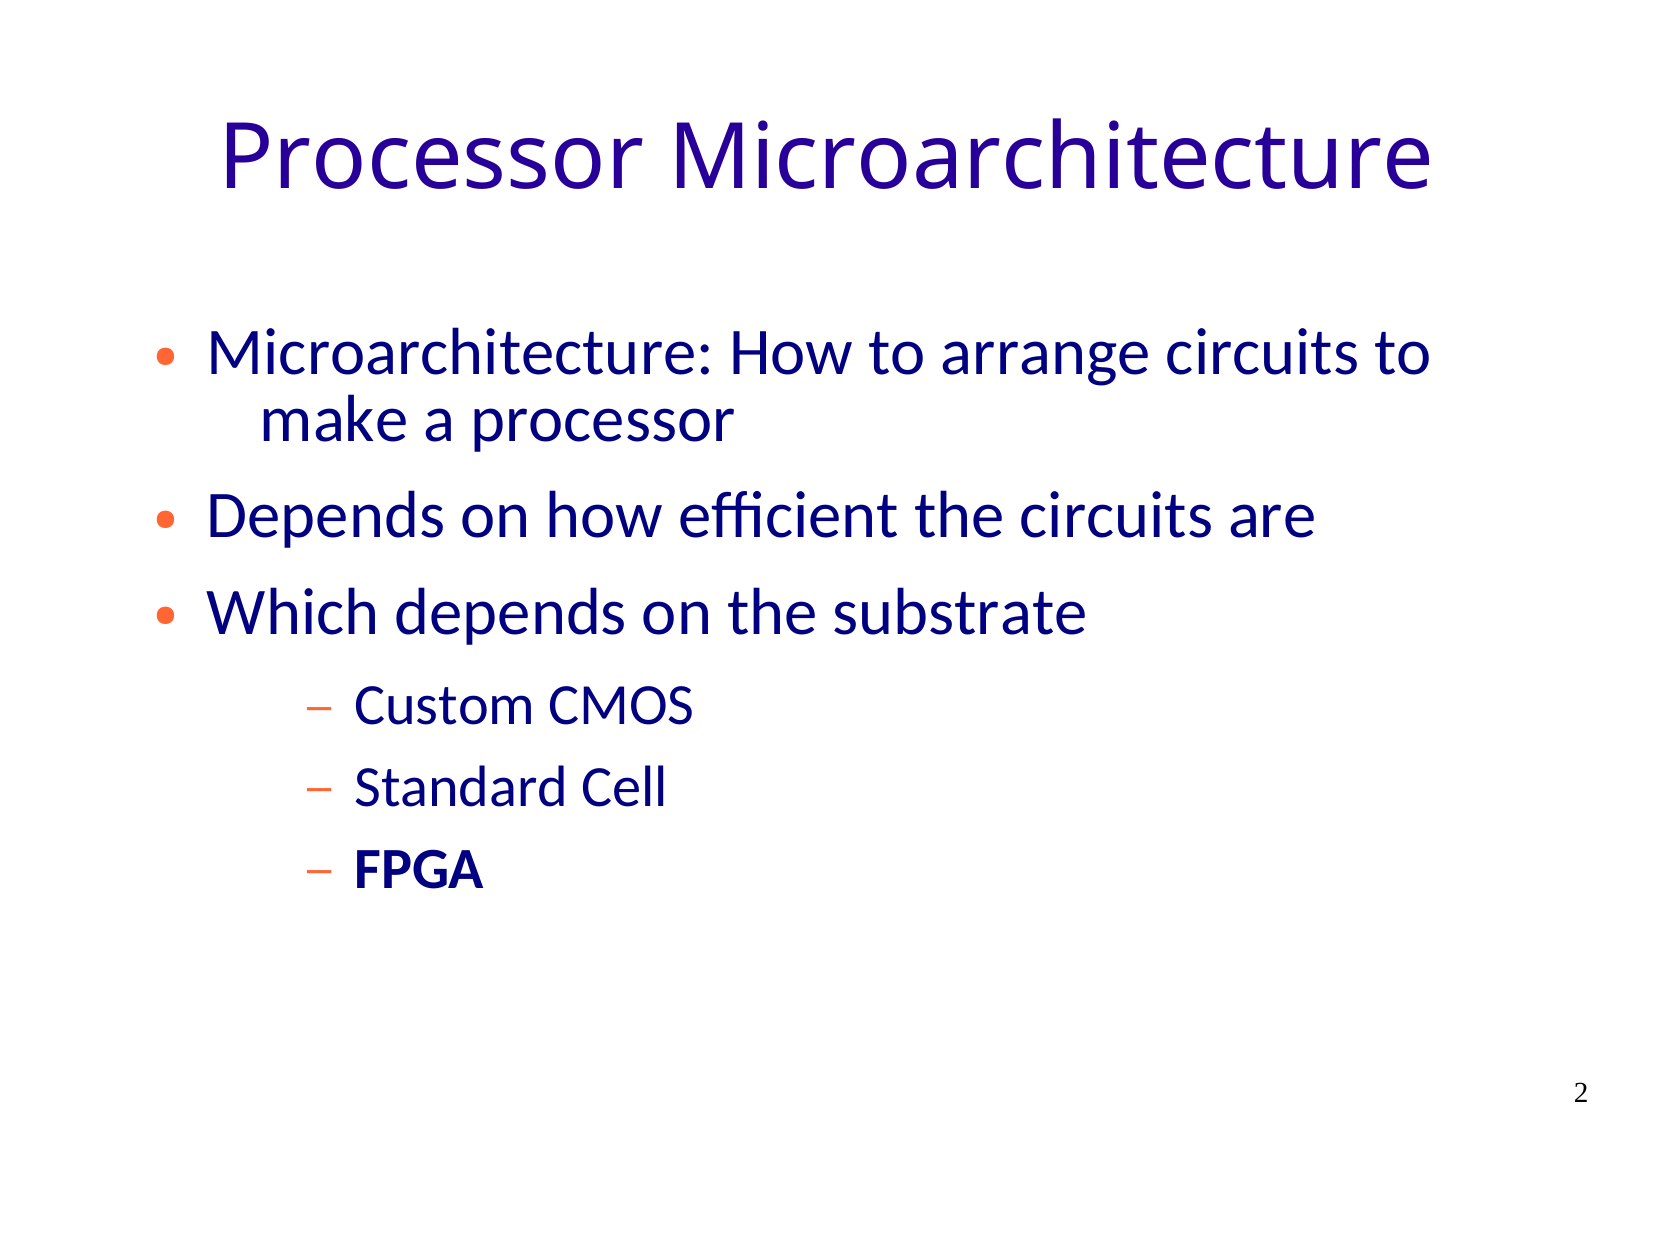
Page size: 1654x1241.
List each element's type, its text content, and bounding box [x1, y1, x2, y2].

list Microarchitecture: How to arrange circuits to make a processor Depends on how efficient the circuits are Which depends on the substrate Custom CMOS Standard Cell FPGA [118, 324, 1571, 1129]
title Processor Microarchitecture [82, 56, 1571, 250]
